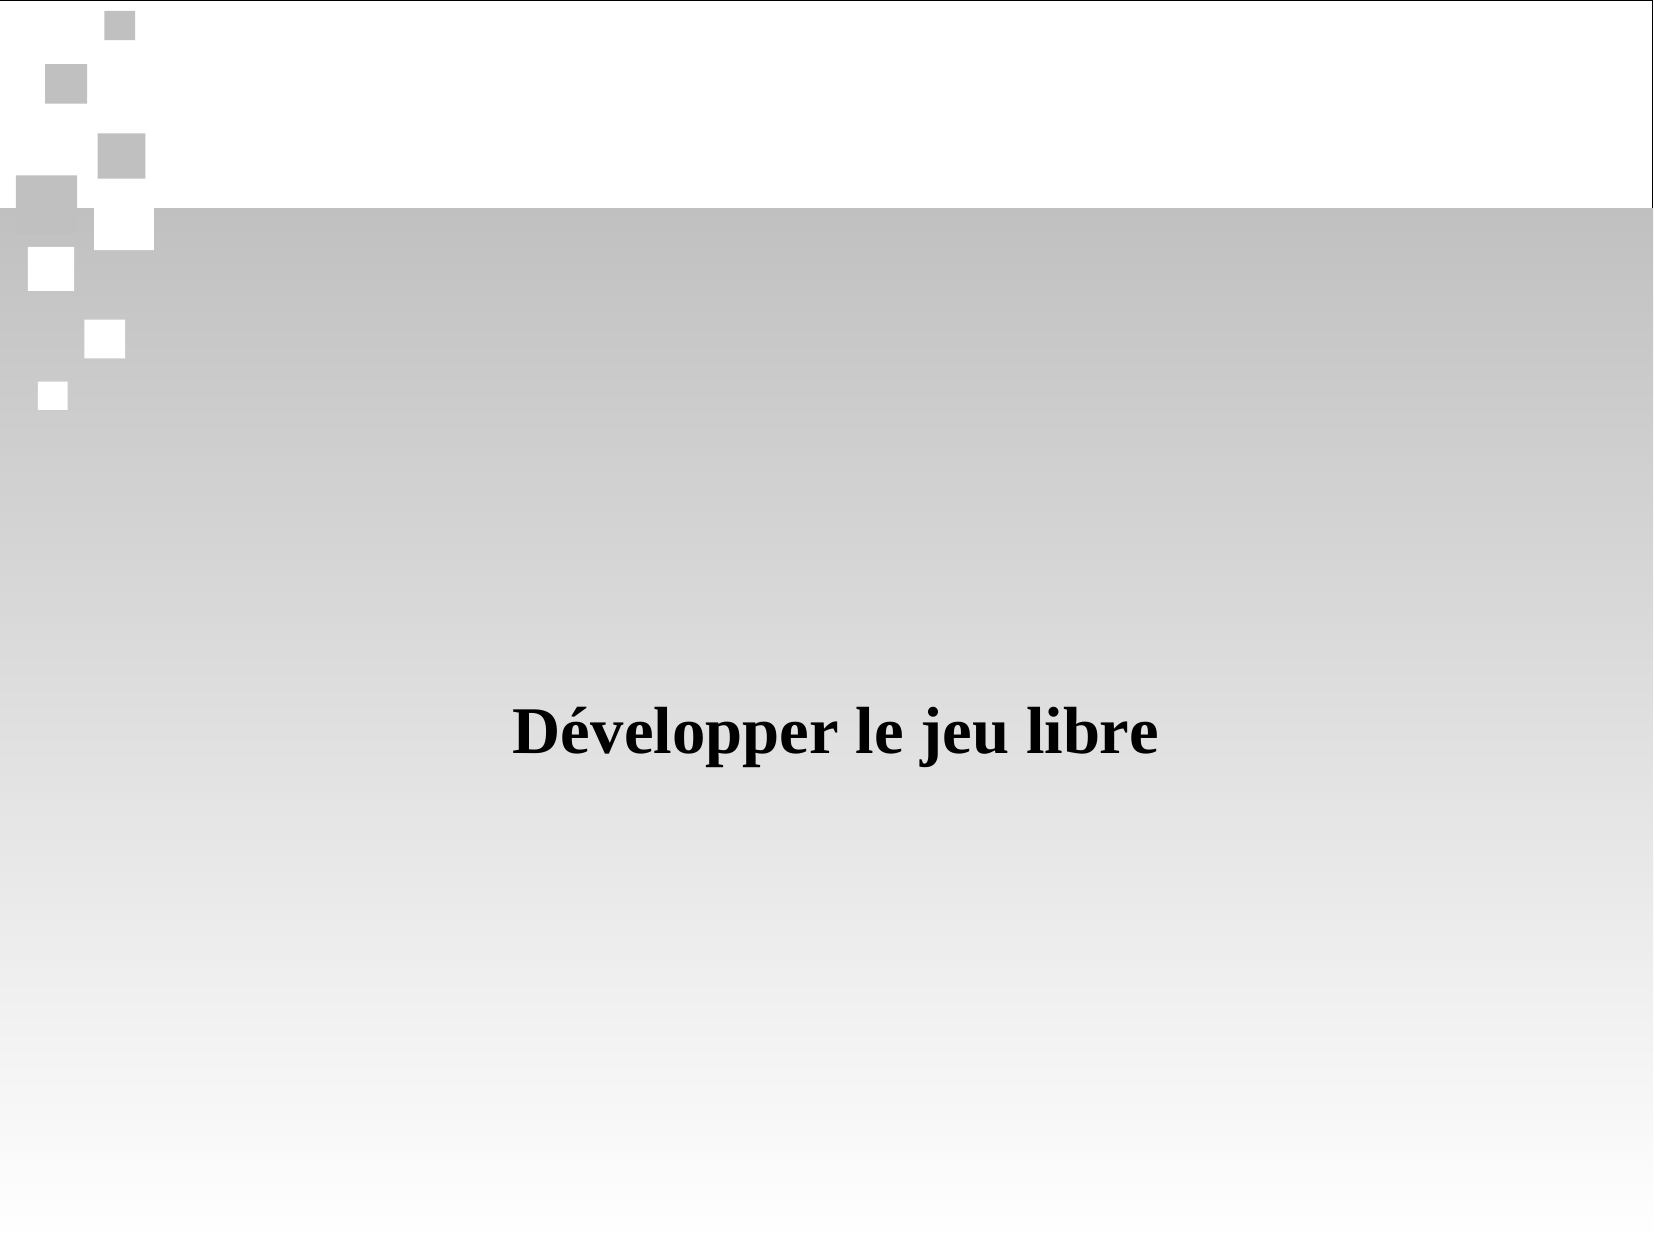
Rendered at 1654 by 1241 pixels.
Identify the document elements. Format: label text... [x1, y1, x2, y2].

subtitle Développer le jeu libre [141, 279, 1532, 1183]
